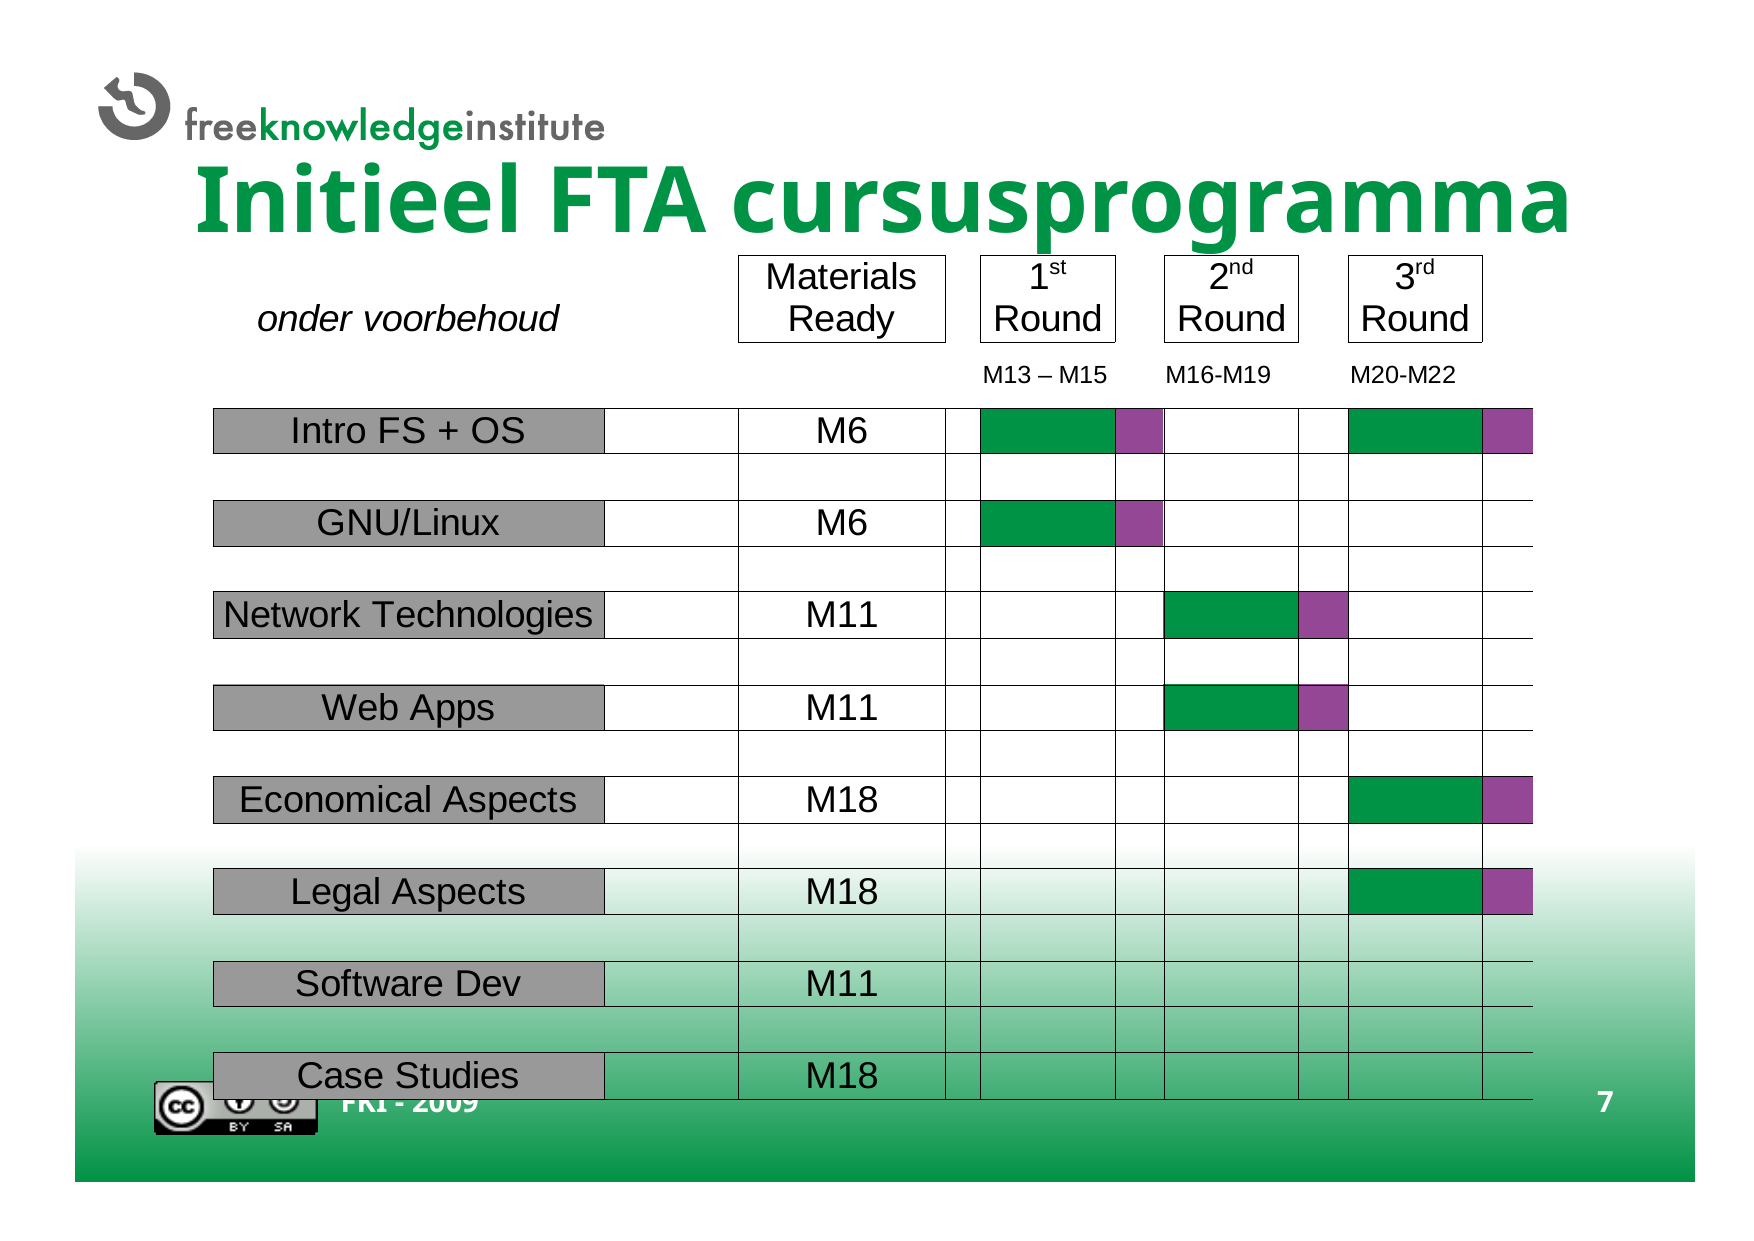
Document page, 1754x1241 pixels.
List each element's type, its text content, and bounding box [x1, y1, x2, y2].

title Initieel FTA cursusprogramma [155, 111, 1614, 284]
chart [212, 254, 1670, 1102]
picture [75, 58, 622, 164]
picture [154, 1081, 318, 1135]
